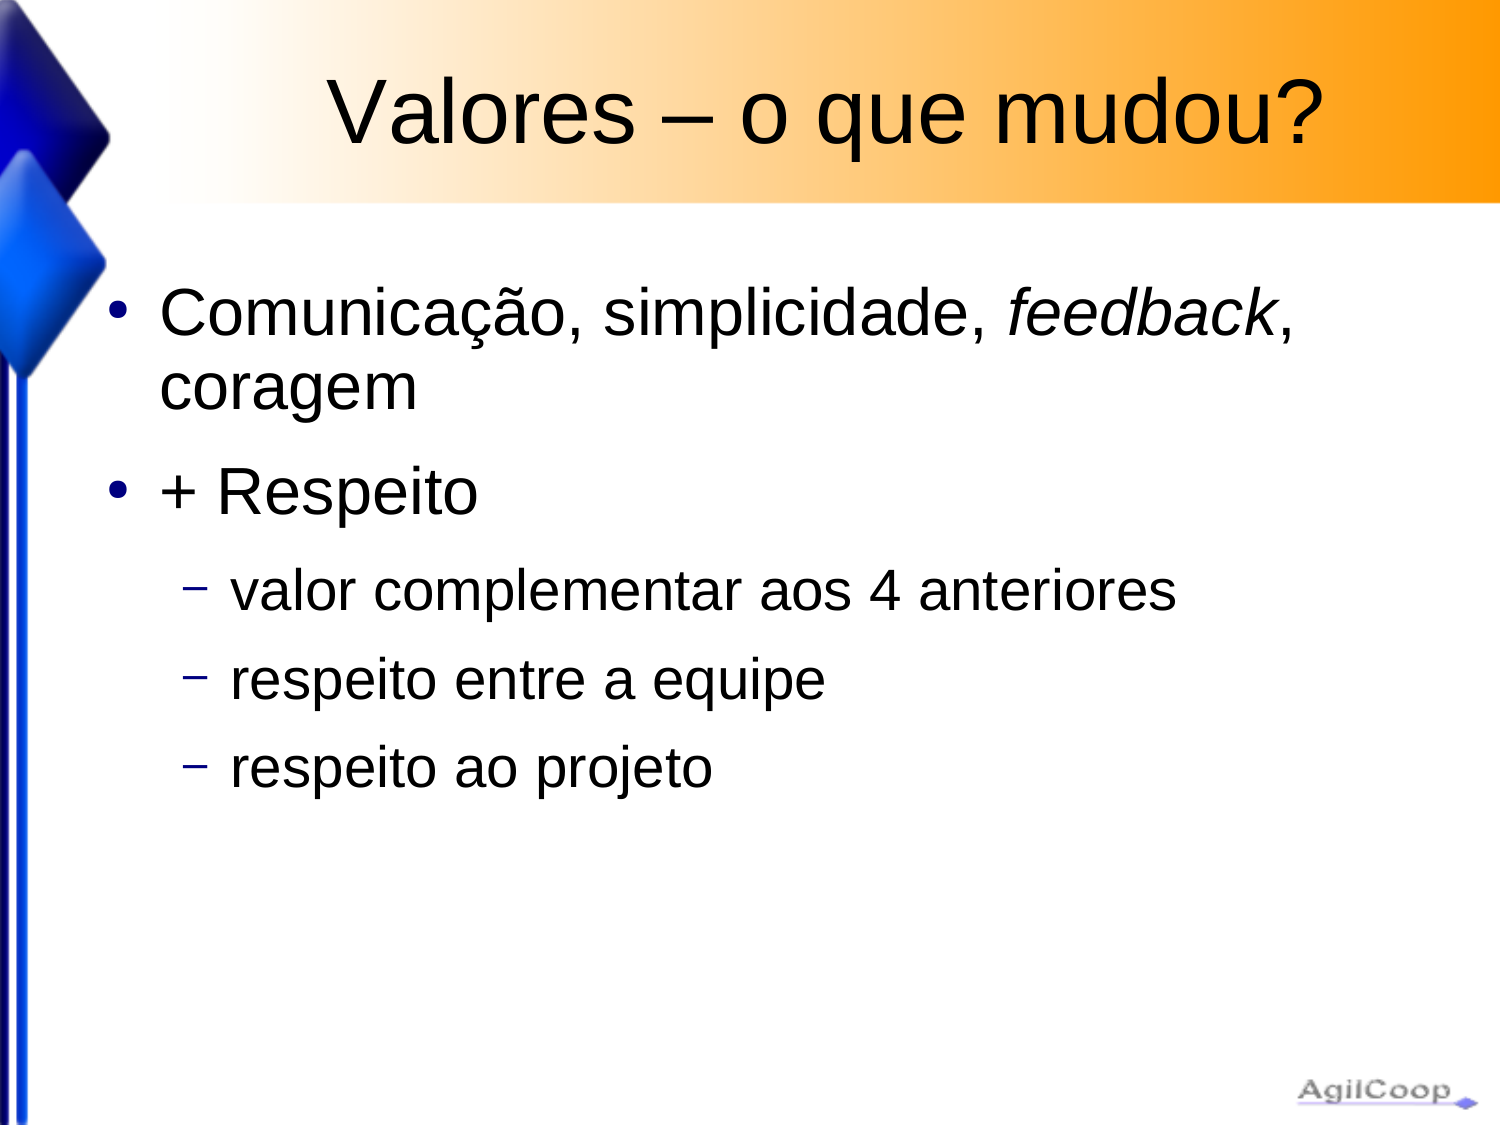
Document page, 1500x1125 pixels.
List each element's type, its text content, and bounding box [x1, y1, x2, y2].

title Valores – o que mudou? [82, 8, 1500, 216]
list Comunicação, simplicidade, feedback, coragem + Respeito valor complementar aos 4 anteriores respeito entre a equipe respeito ao projeto [88, 274, 1447, 1125]
picture [0, 0, 1500, 1125]
